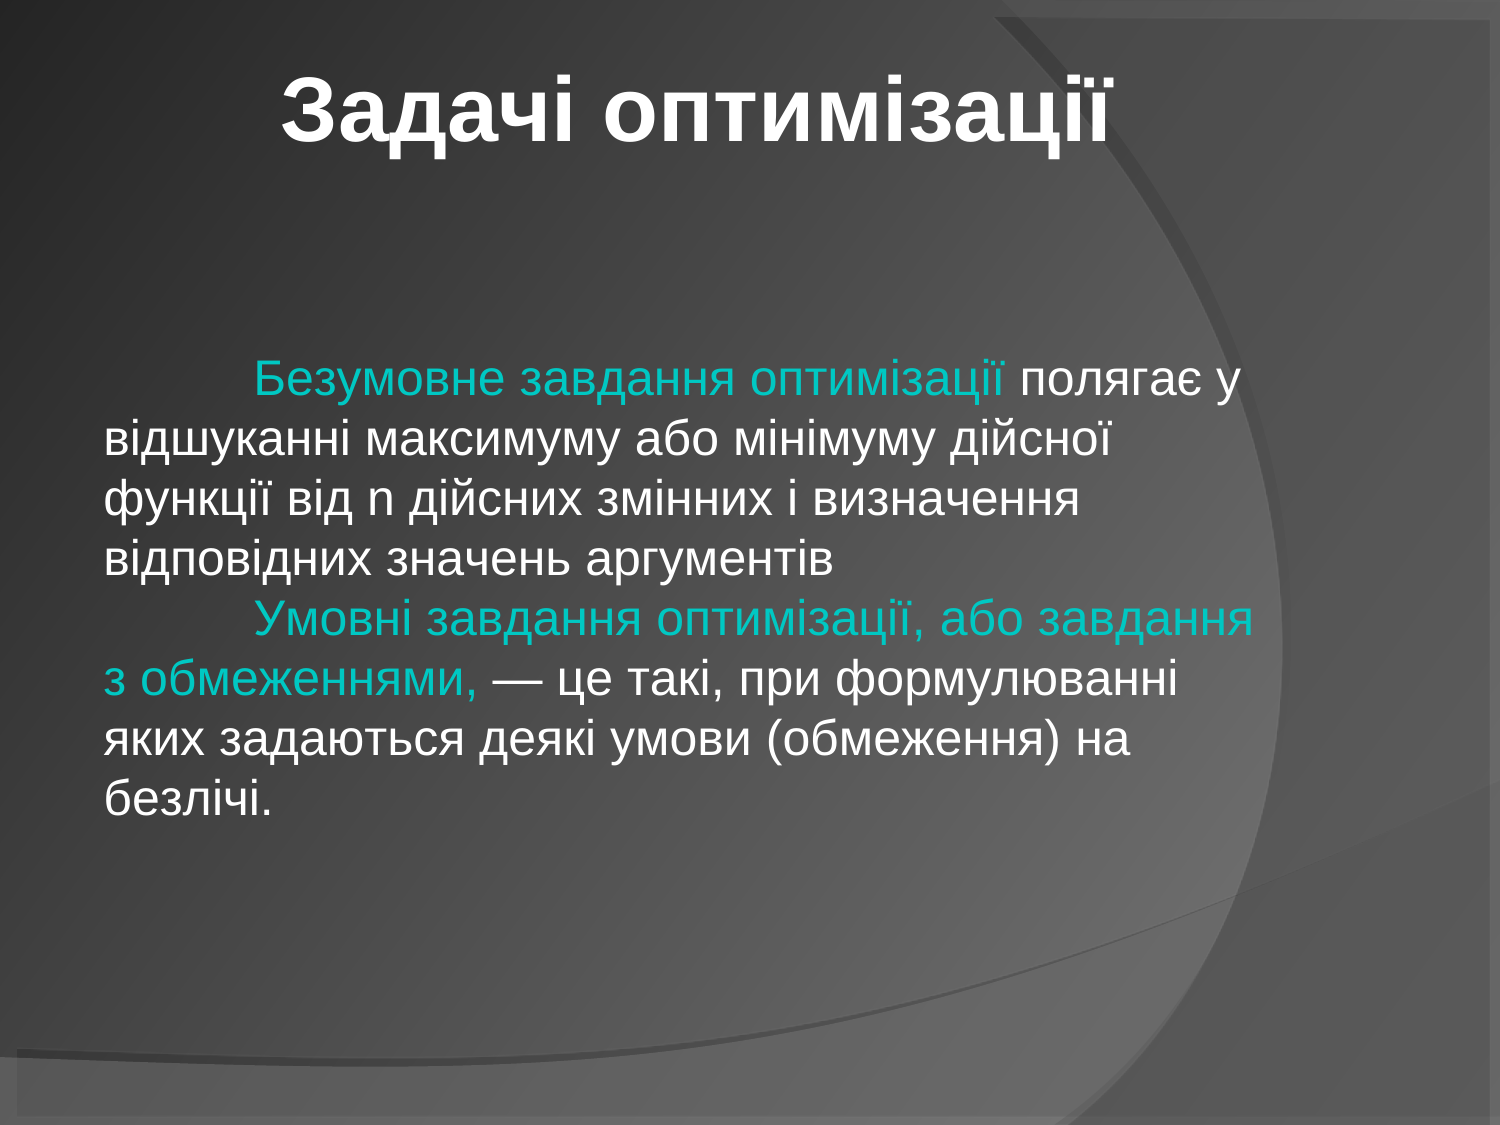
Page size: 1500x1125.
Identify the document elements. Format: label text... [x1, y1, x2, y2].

text_box Безумовне завдання оптимізації полягає у відшуканні максимуму або мінімуму дійсної функції від n дійсних змінних і визначення відповідних значень аргументів Умовні завдання оптимізації, або завдання з обмеженнями, — це такі, при формулюванні яких задаються деякі умови (обмеження) на безлічі. [88, 337, 1294, 834]
text_box Задачі оптимізації [112, 42, 1282, 169]
